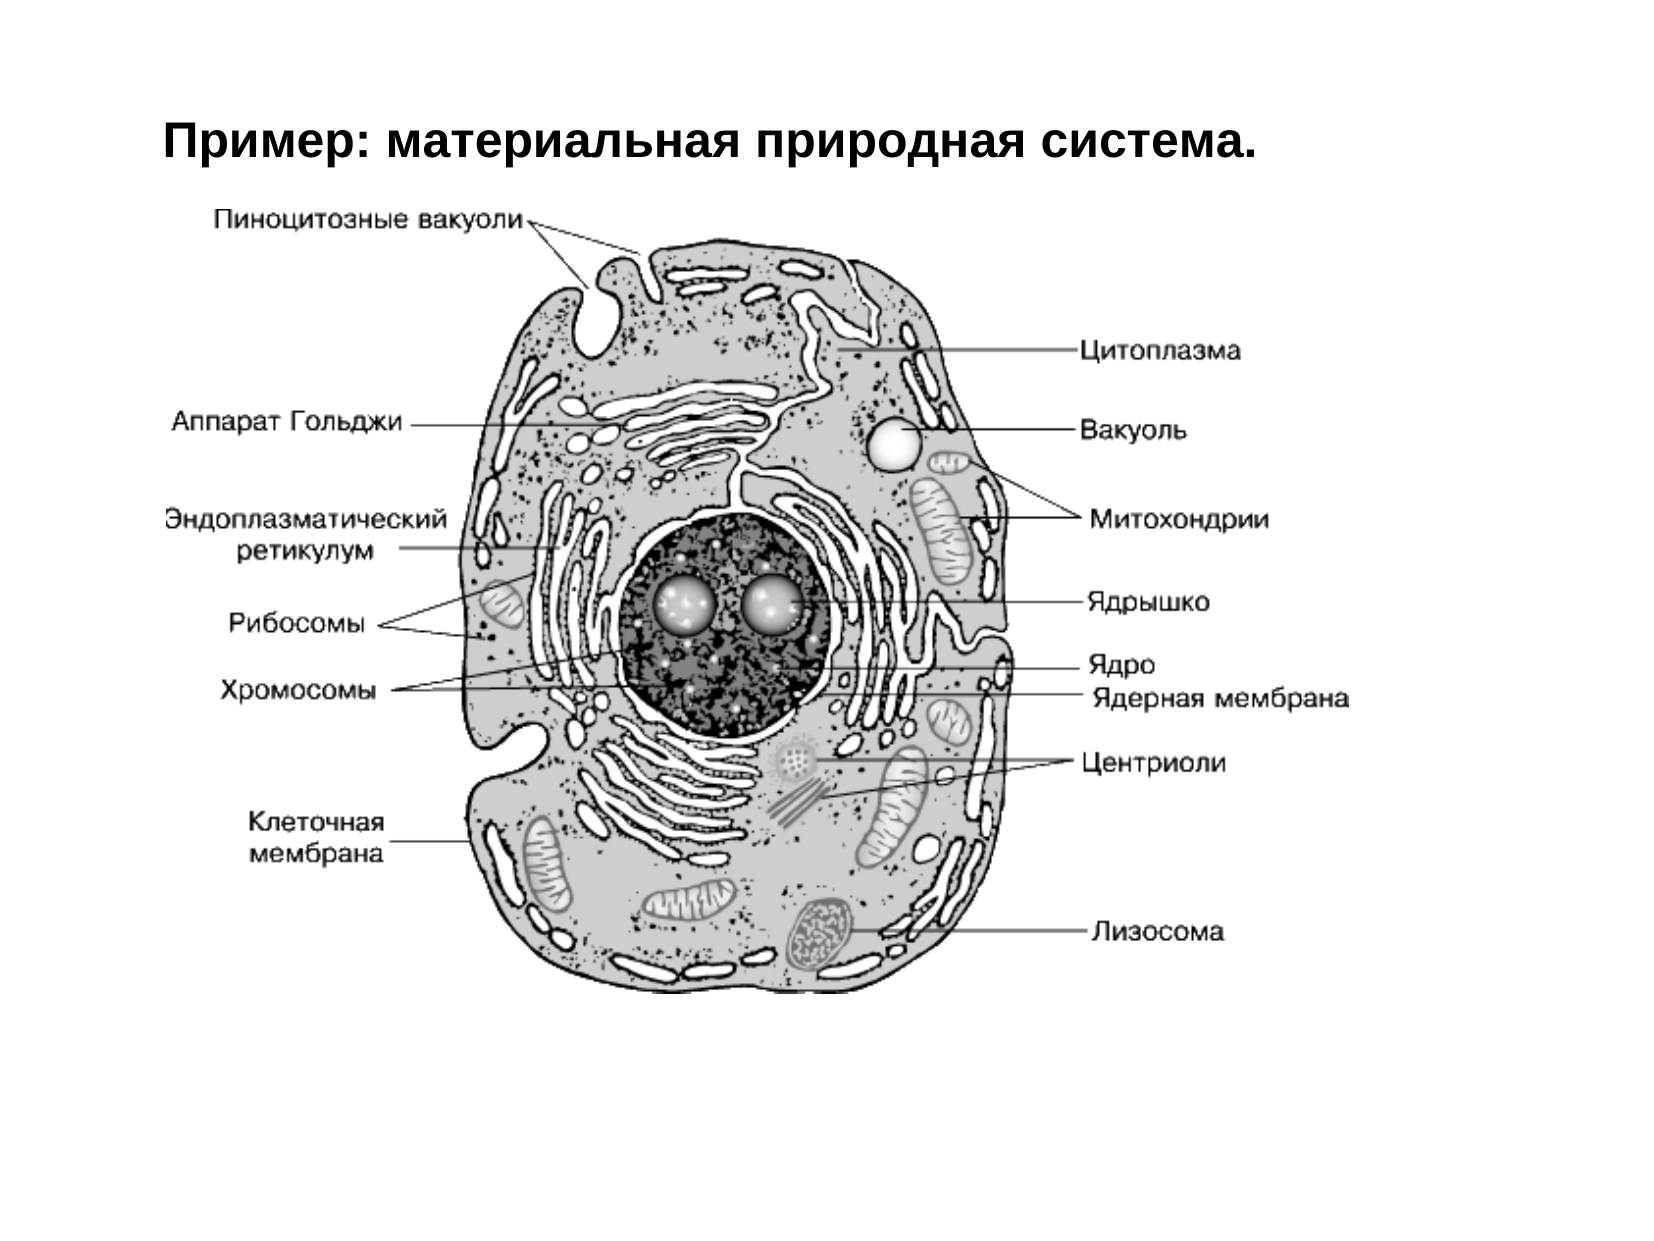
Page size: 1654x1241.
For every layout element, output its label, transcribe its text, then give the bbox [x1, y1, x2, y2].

picture [166, 209, 1349, 994]
text_box Пример: материальная природная система. [147, 105, 1536, 178]
